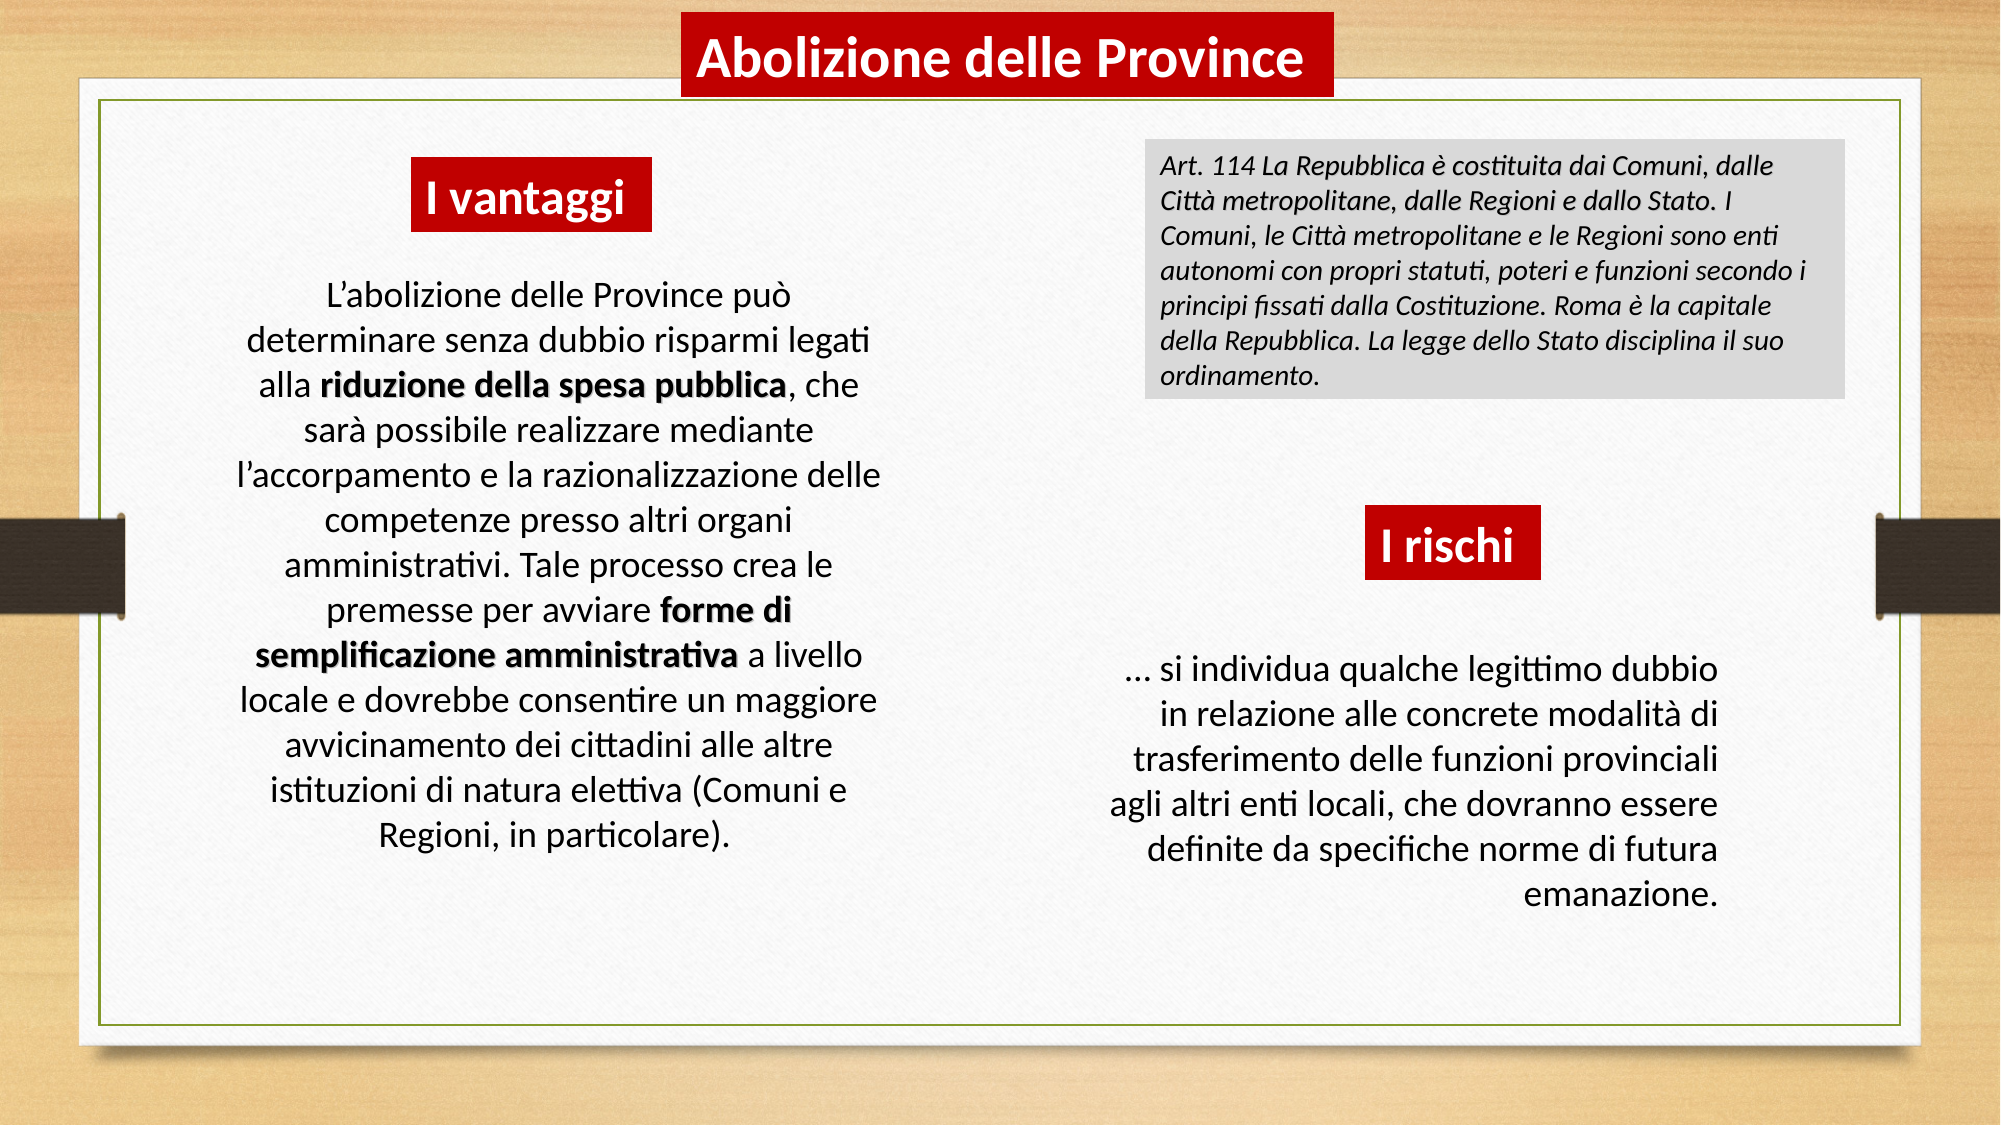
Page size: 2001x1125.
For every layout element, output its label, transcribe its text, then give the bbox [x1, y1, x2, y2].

text_box Abolizione delle Province [681, 12, 1334, 97]
text_box L’abolizione delle Province può determinare senza dubbio risparmi legati alla riduzione della spesa pubblica, che sarà possibile realizzare mediante l’accorpamento e la razionalizzazione delle competenze presso altri organi amministrativi. Tale processo crea le premesse per avviare forme di semplificazione amministrativa a livello locale e dovrebbe consentire un maggiore avvicinamento dei cittadini alle altre istituzioni di natura elettiva (Comuni e Regioni, in particolare). [213, 262, 905, 862]
text_box Art. 114 La Repubblica è costituita dai Comuni, dalle Città metropolitane, dalle Regioni e dallo Stato. I Comuni, le Città metropolitane e le Regioni sono enti autonomi con propri statuti, poteri e funzioni secondo i principi ﬁssati dalla Costituzione. Roma è la capitale della Repubblica. La legge dello Stato disciplina il suo ordinamento. [1145, 139, 1845, 399]
text_box … si individua qualche legittimo dubbio in relazione alle concrete modalità di trasferimento delle funzioni provinciali agli altri enti locali, che dovranno essere definite da specifiche norme di futura emanazione. [1095, 636, 1745, 921]
text_box I rischi [1365, 505, 1541, 580]
text_box I vantaggi [411, 157, 652, 232]
